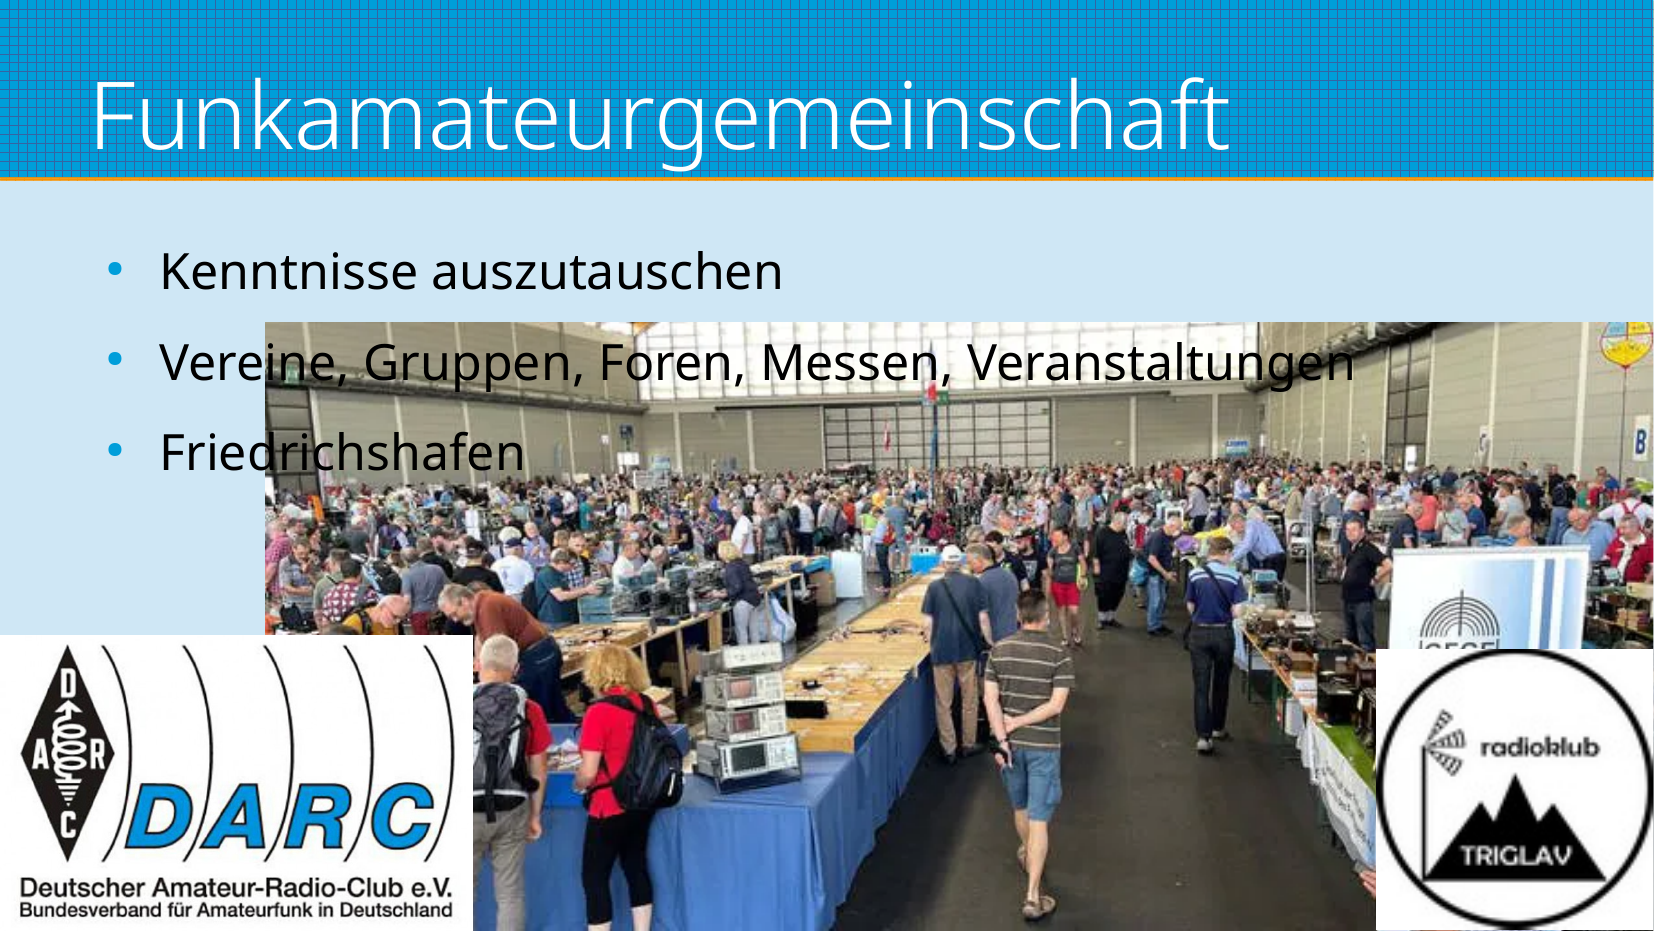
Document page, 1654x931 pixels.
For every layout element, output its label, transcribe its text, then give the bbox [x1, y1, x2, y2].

title Funkamateurgemeinschaft [88, 14, 1565, 178]
list Kenntnisse auszutauschen Vereine, Gruppen, Foren, Messen, Veranstaltungen Friedrichshafen [88, 236, 1565, 813]
picture [0, 322, 1654, 931]
